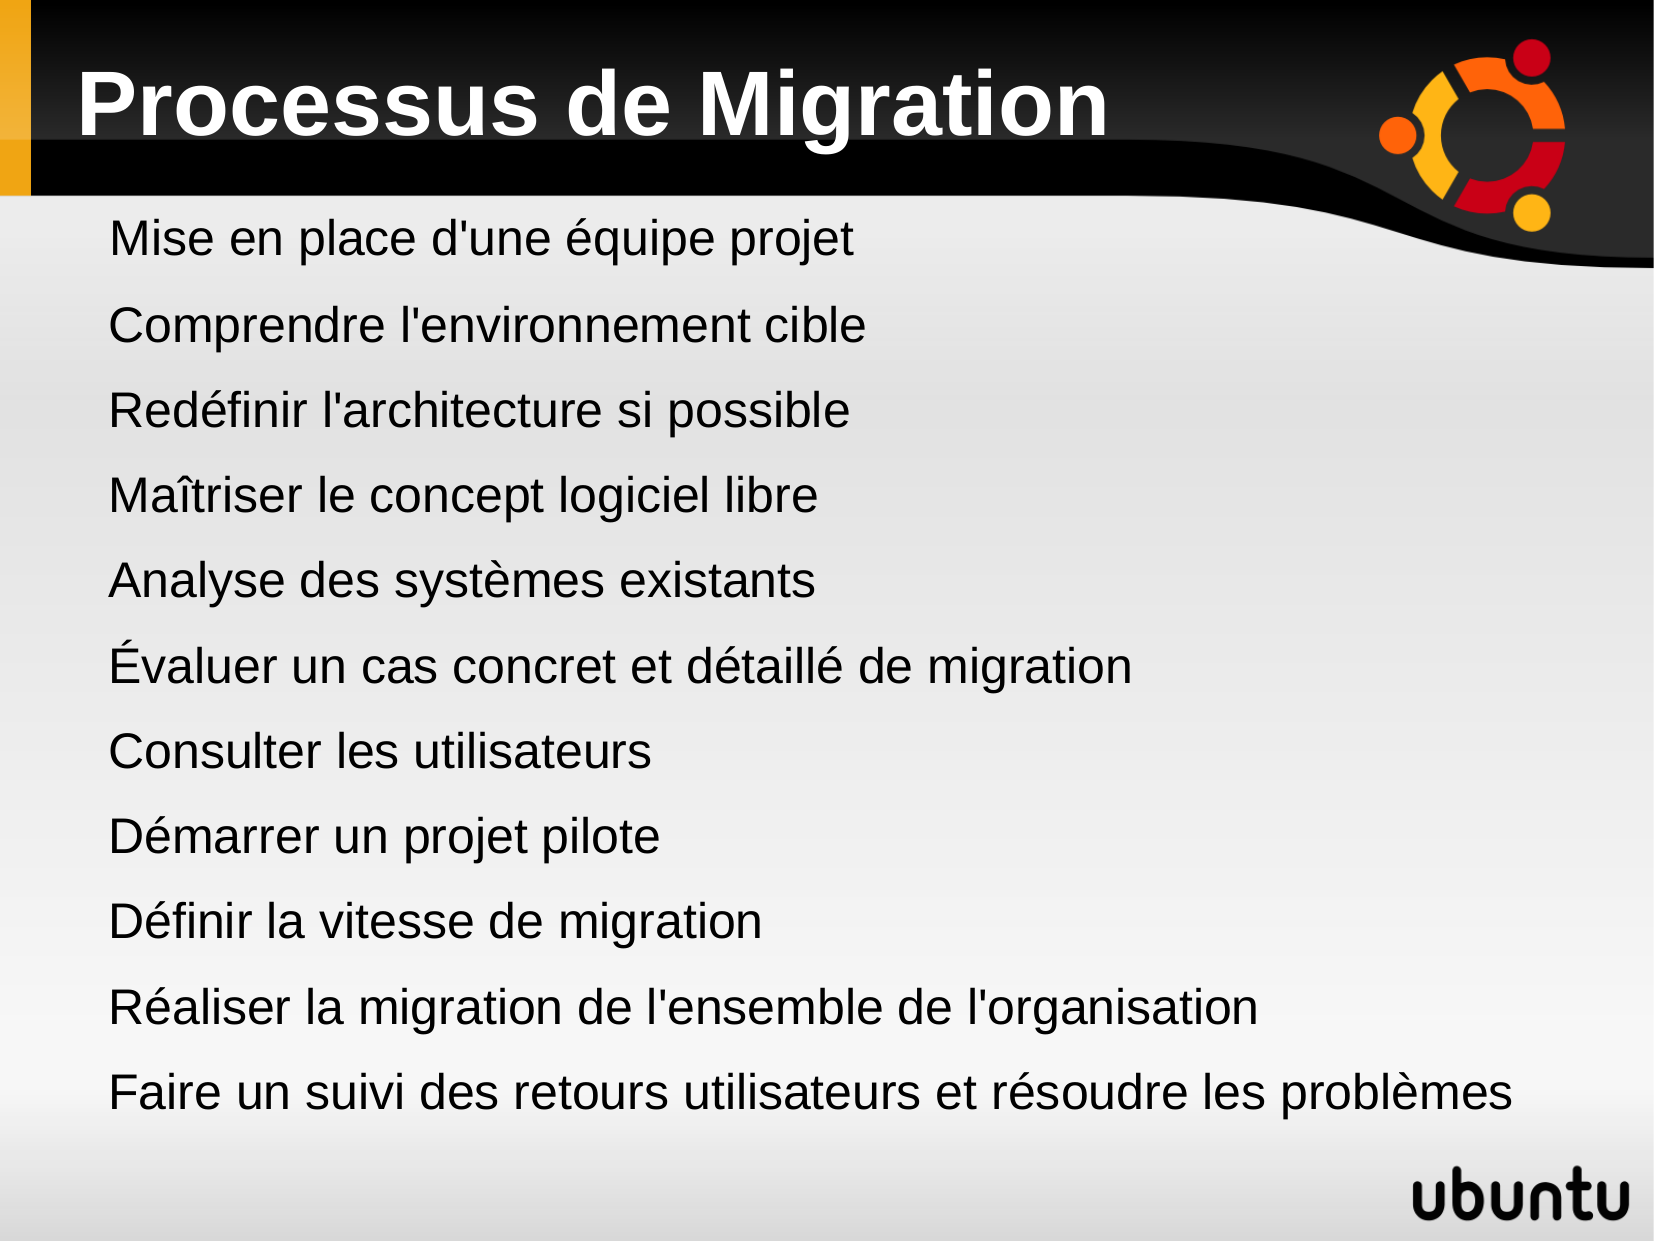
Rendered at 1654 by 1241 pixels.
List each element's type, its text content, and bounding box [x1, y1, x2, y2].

title Processus de Migration [76, 0, 1565, 206]
list Mise en place d'une équipe projet Comprendre l'environnement cible Redéfinir l'architecture si possible Maîtriser le concept logiciel libre Analyse des systèmes existants Évaluer un cas concret et détaillé de migration Consulter les utilisateurs Démarrer un projet pilote Définir la vitesse de migration Réaliser la migration de l'ensemble de l'organisation Faire un suivi des retours utilisateurs et résoudre les problèmes [59, 206, 1625, 1190]
picture [0, 0, 1654, 1241]
